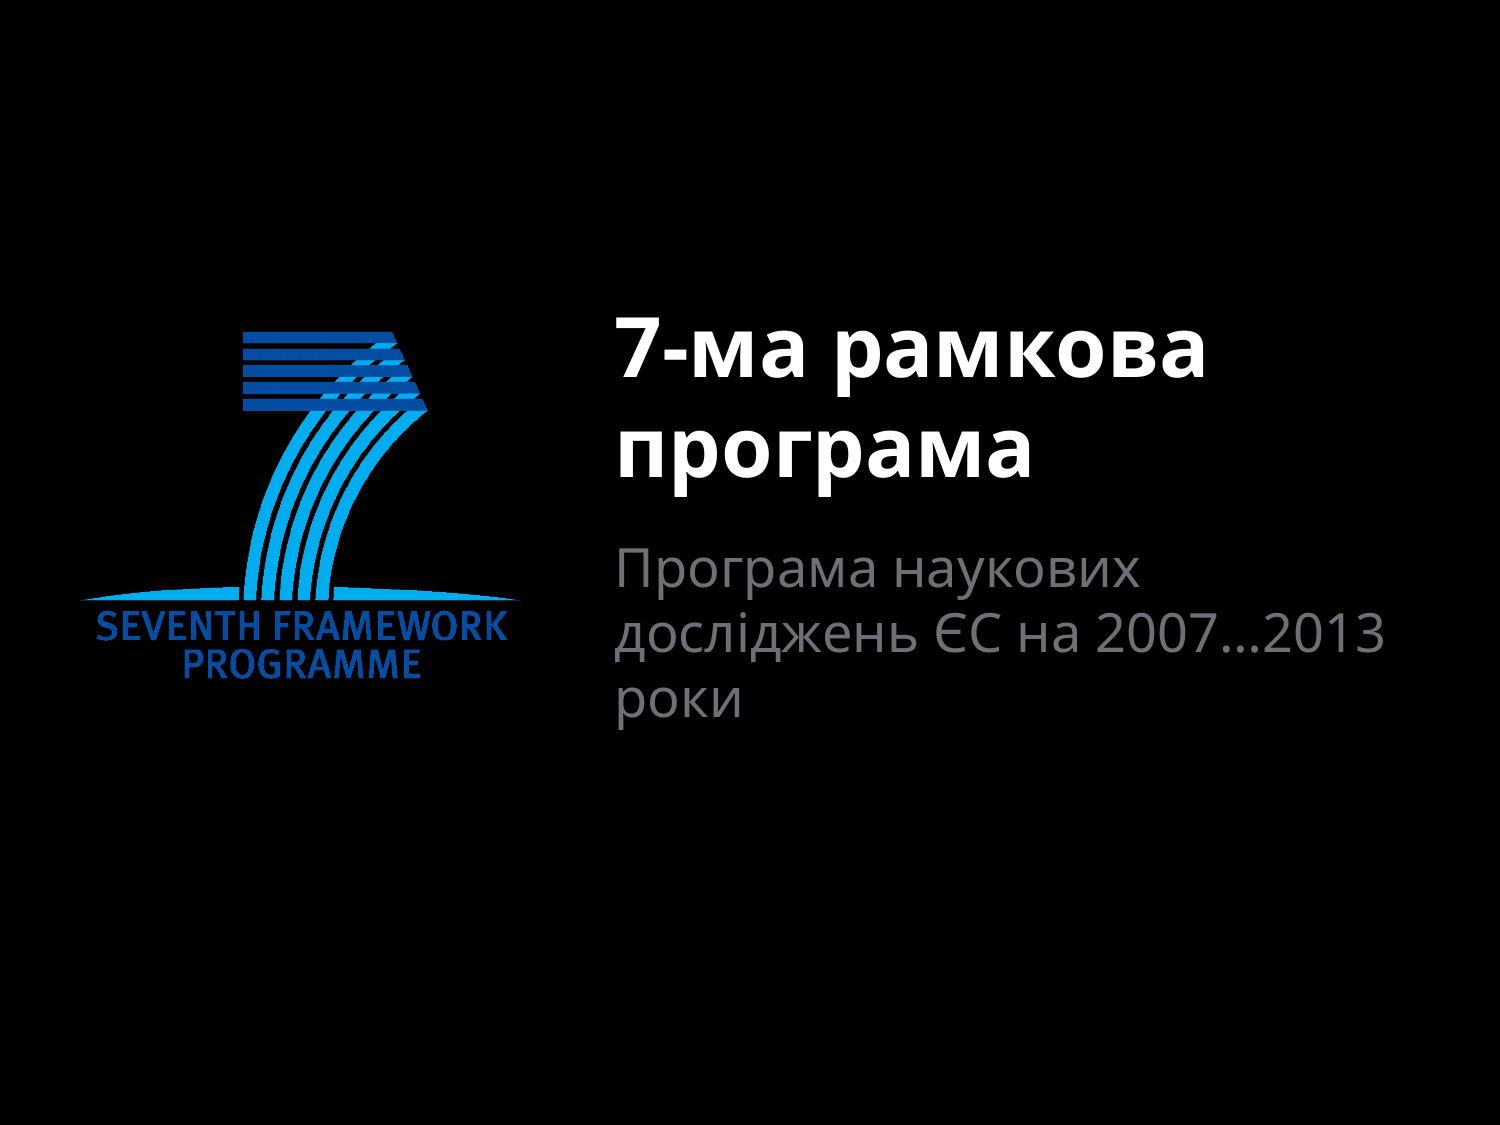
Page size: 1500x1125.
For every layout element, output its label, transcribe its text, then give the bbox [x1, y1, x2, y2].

title 7-ма рамкова програма [599, 286, 1450, 502]
text_box Програма наукових досліджень ЄС на 2007…2013 роки [599, 525, 1463, 738]
picture [62, 312, 538, 699]
